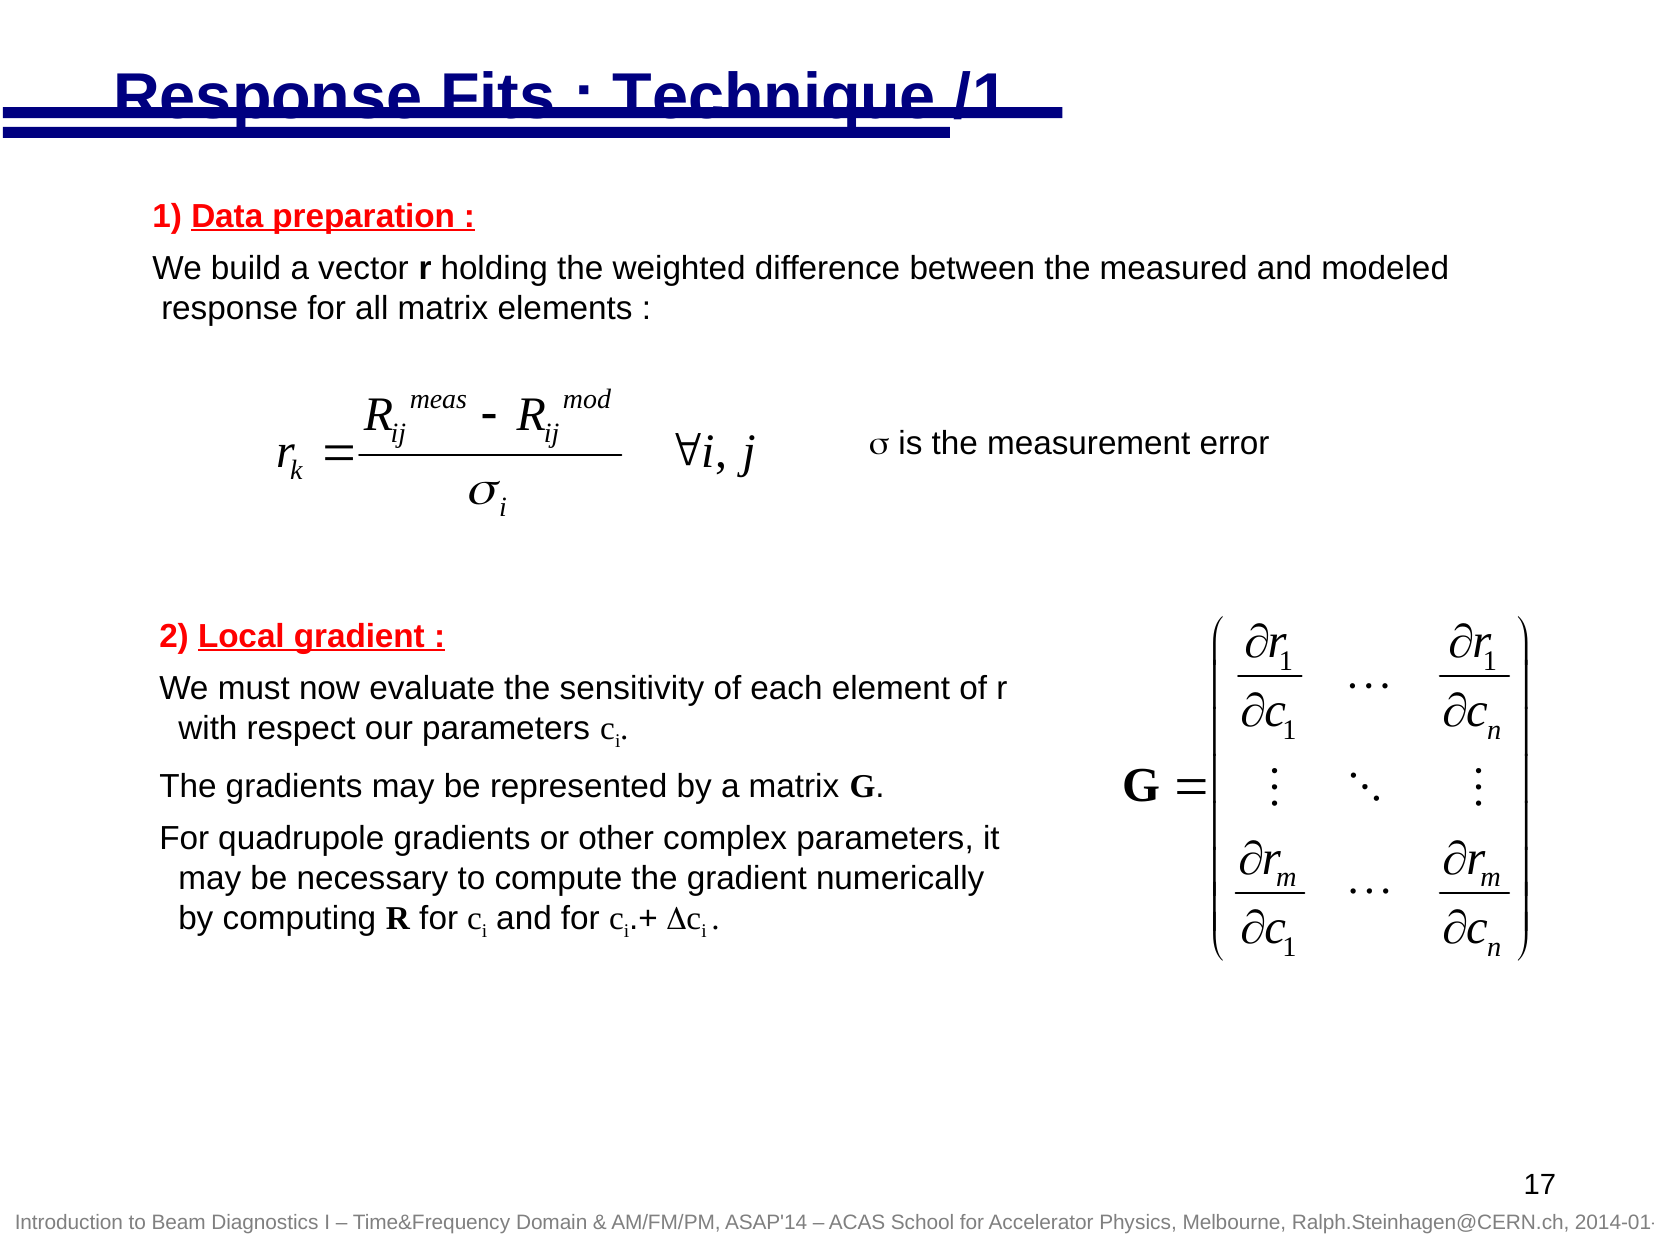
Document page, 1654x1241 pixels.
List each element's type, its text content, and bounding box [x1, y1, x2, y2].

text_box Data preparation : We build a vector r holding the weighted difference between the measured and modeled response for all matrix elements : [137, 186, 1558, 334]
text_box <number> [1184, 1157, 1571, 1216]
text_box 2) Local gradient : We must now evaluate the sensitivity of each element of r with respect our parameters ci. The gradients may be represented by a matrix G. For quadrupole gradients or other complex parameters, it may be necessary to compute the gradient numerically by computing R for ci and for ci.+ ci . [144, 606, 1041, 950]
text_box  is the measurement error [854, 413, 1285, 469]
chart [1116, 606, 1543, 972]
title Response Fits : Technique /1 [75, 27, 1551, 157]
chart [268, 378, 765, 528]
